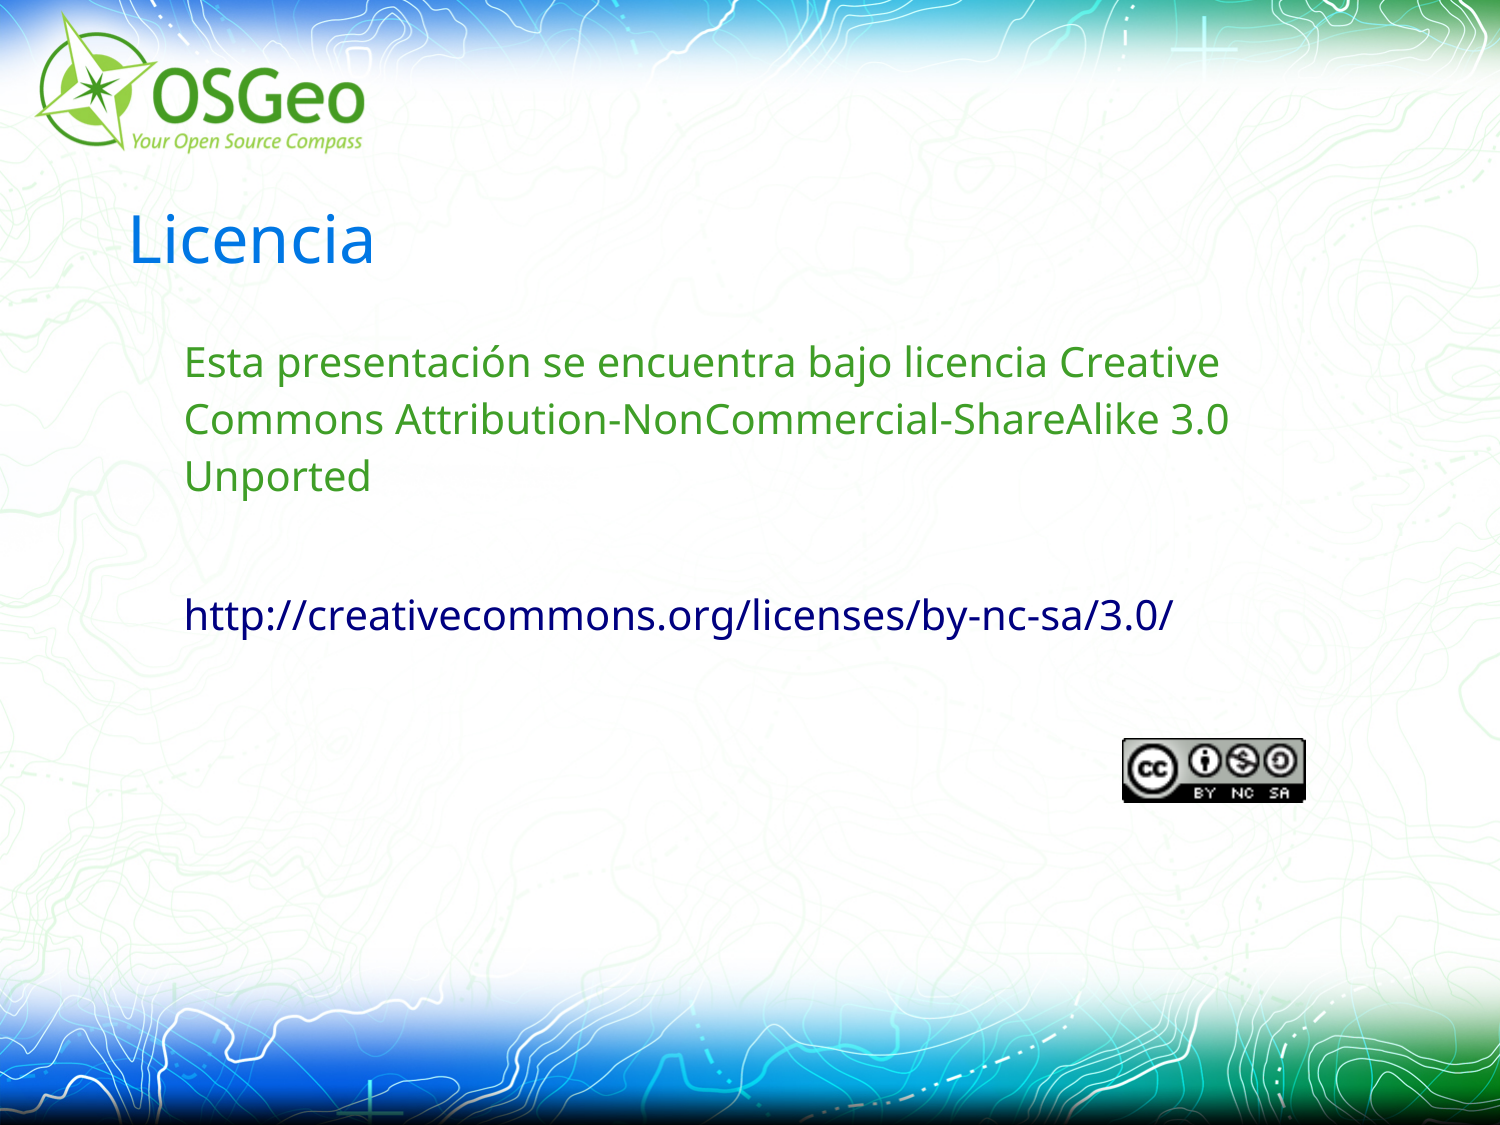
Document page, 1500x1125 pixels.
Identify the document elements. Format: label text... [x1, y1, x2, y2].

list Esta presentación se encuentra bajo licencia Creative Commons Attribution-NonCommercial-ShareAlike 3.0 Unported http://creativecommons.org/licenses/by-nc-sa/3.0/ [112, 324, 1388, 1068]
title Licencia [112, 187, 1388, 288]
picture [0, 0, 1500, 1125]
